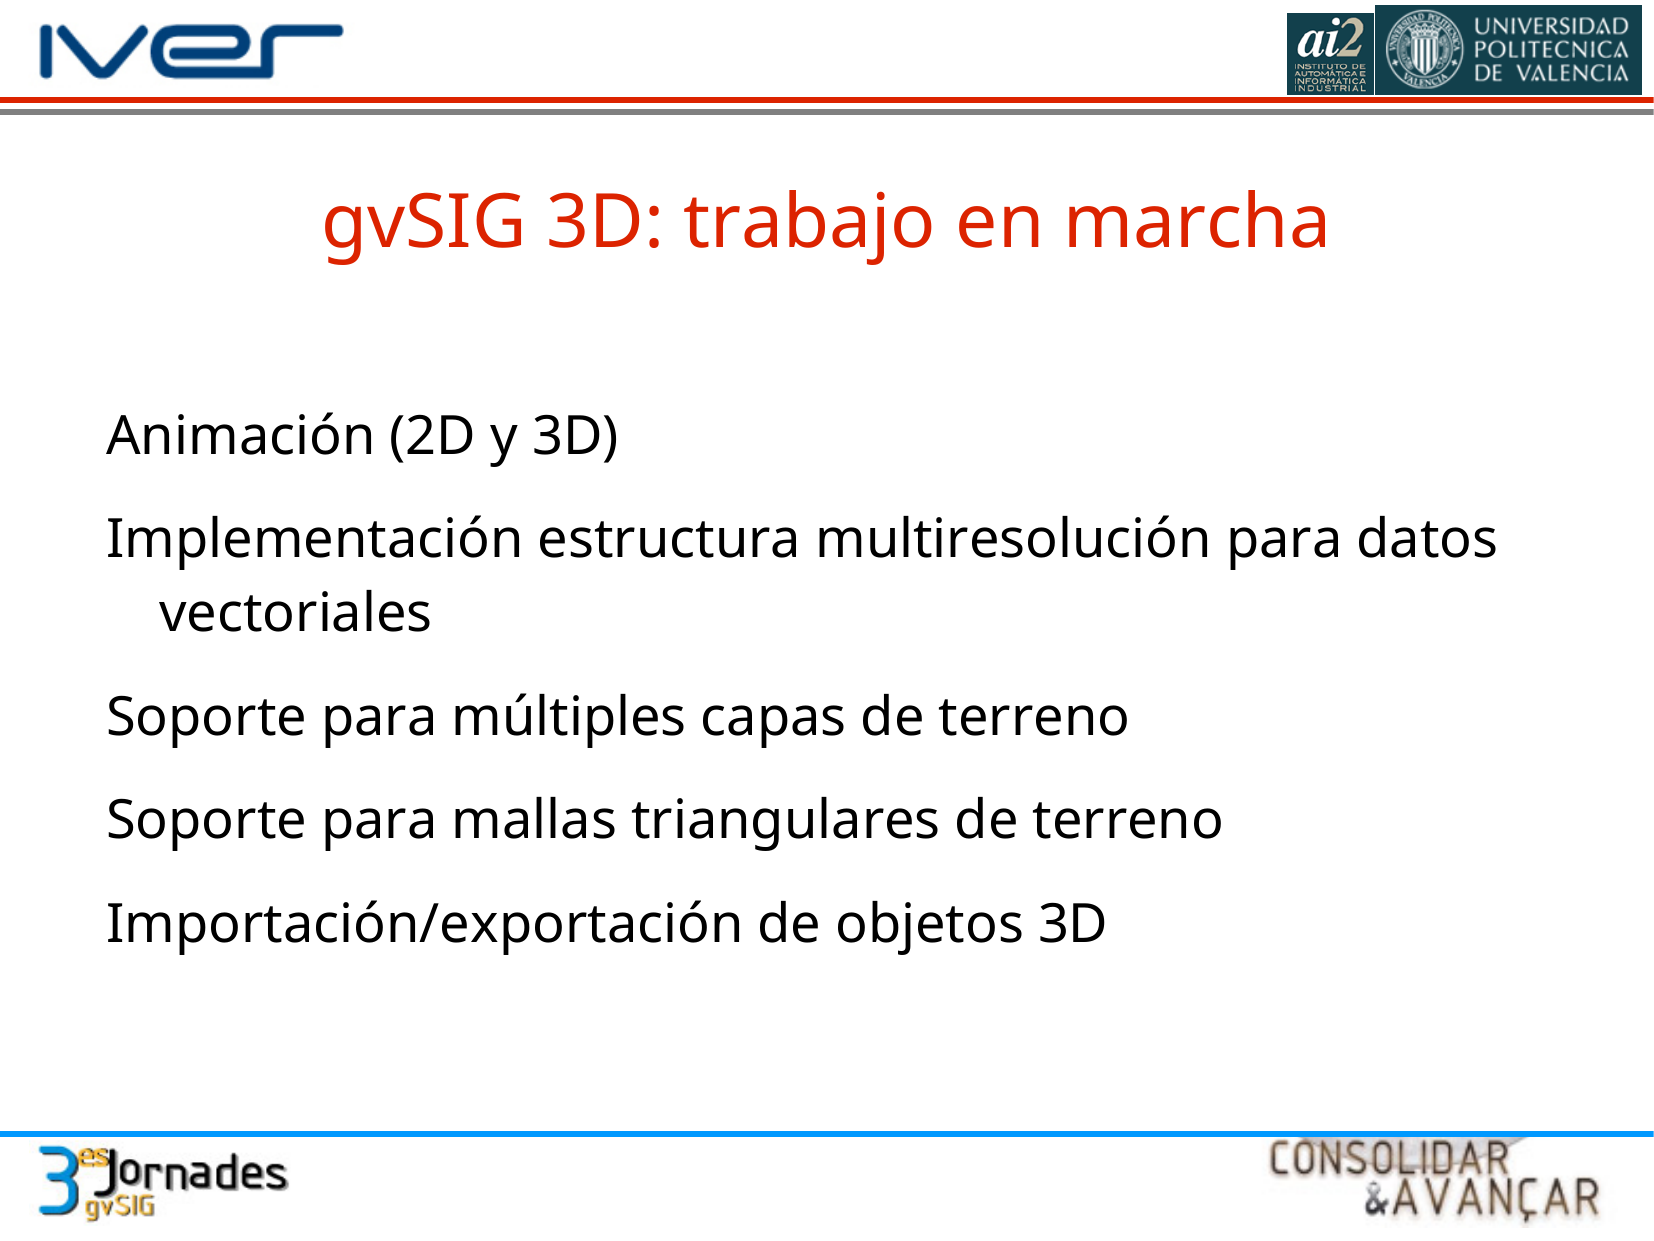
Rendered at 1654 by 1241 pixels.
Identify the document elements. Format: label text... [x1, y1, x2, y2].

picture [1287, 13, 1374, 95]
picture [1375, 5, 1642, 95]
list Animación (2D y 3D) Implementación estructura multiresolución para datos vectoriales Soporte para múltiples capas de terreno Soporte para mallas triangulares de terreno Importación/exportación de objetos 3D [88, 396, 1565, 980]
picture [1246, 1137, 1618, 1228]
picture [29, 1139, 296, 1226]
title gvSIG 3D: trabajo en marcha [82, 159, 1571, 278]
picture [27, 15, 355, 89]
